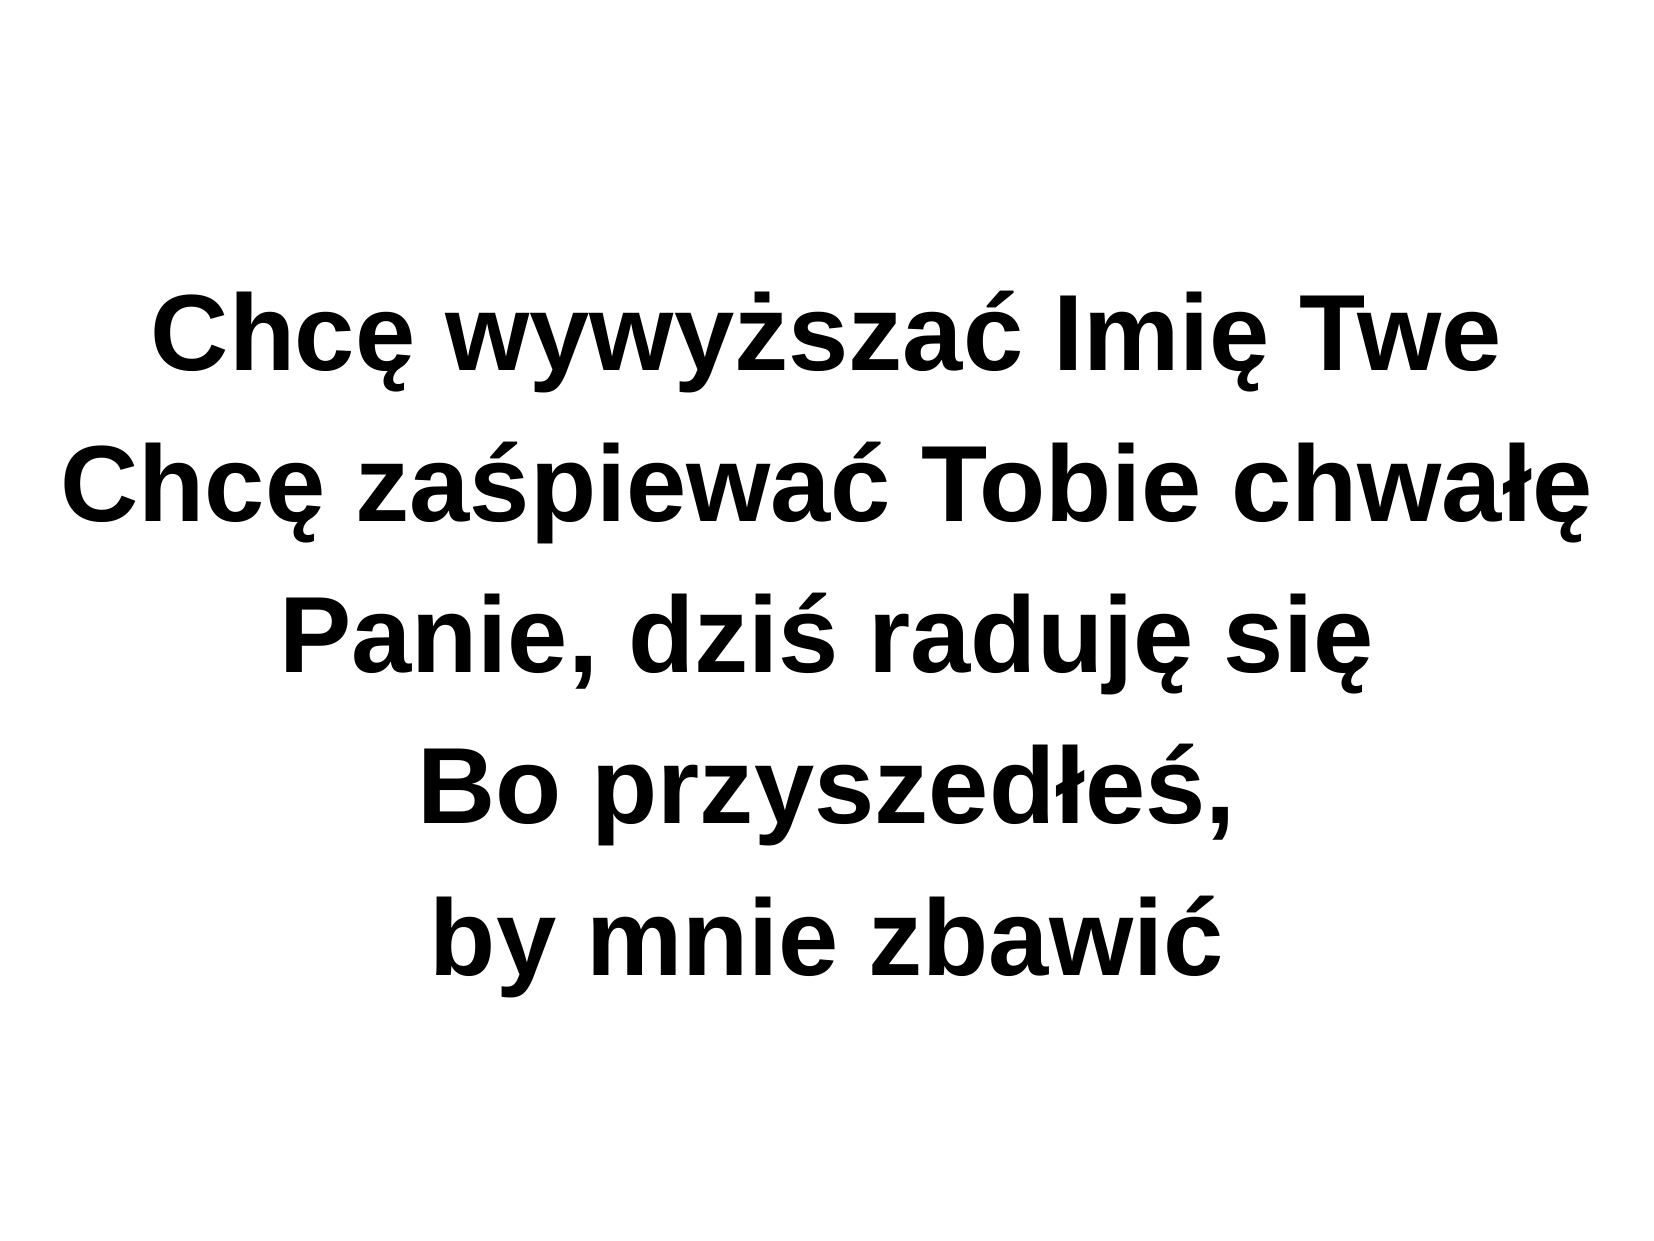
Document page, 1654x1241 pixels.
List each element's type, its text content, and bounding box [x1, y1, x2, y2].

subtitle Chcę wywyższać Imię Twe Chcę zaśpiewać Tobie chwałę Panie, dziś raduję się Bo przyszedłeś, by mnie zbawić [0, 0, 1654, 1241]
